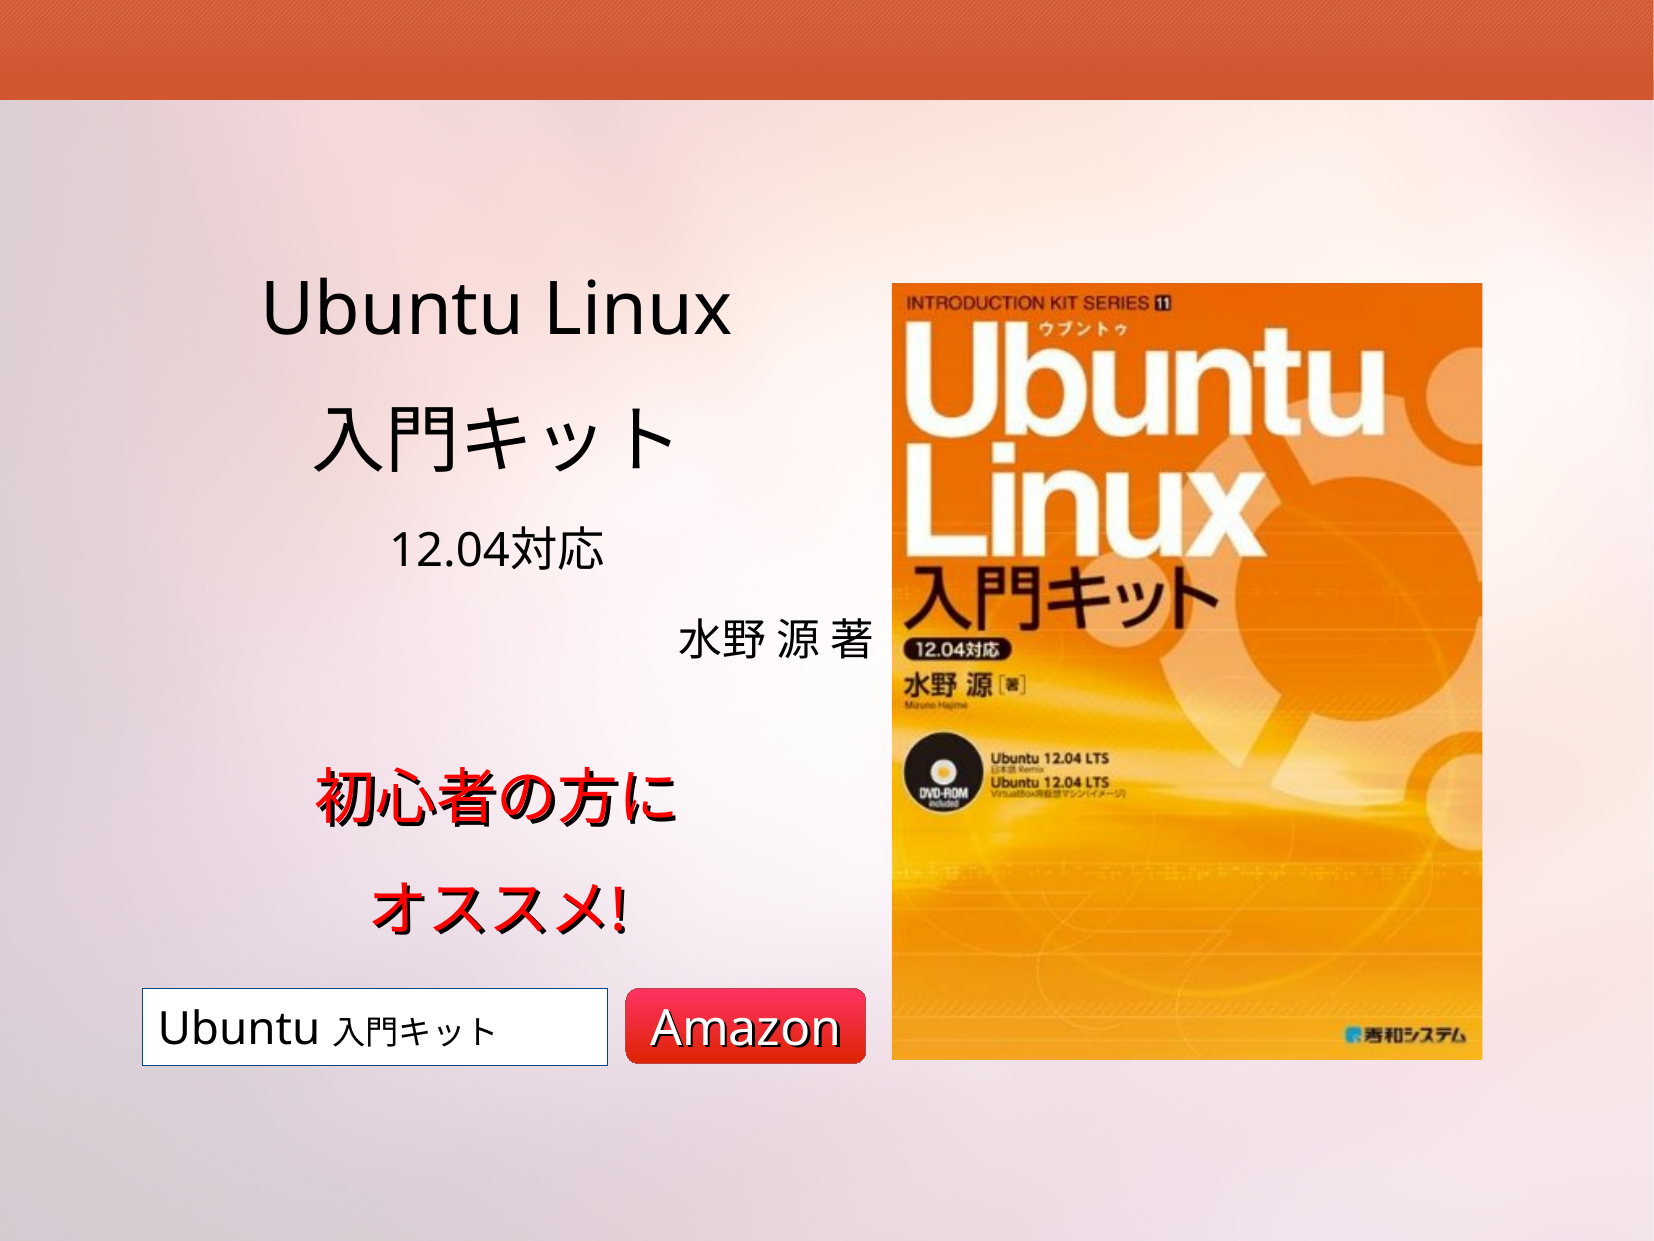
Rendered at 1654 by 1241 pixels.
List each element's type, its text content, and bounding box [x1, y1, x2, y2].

text_box Ubuntu 入門キット [142, 988, 608, 1053]
list Ubuntu Linux 入門キット 12.04対応 水野 源 著 初心者の方に オススメ! [119, 255, 875, 951]
text_box Amazon [625, 988, 866, 1064]
picture [0, 0, 1654, 1241]
